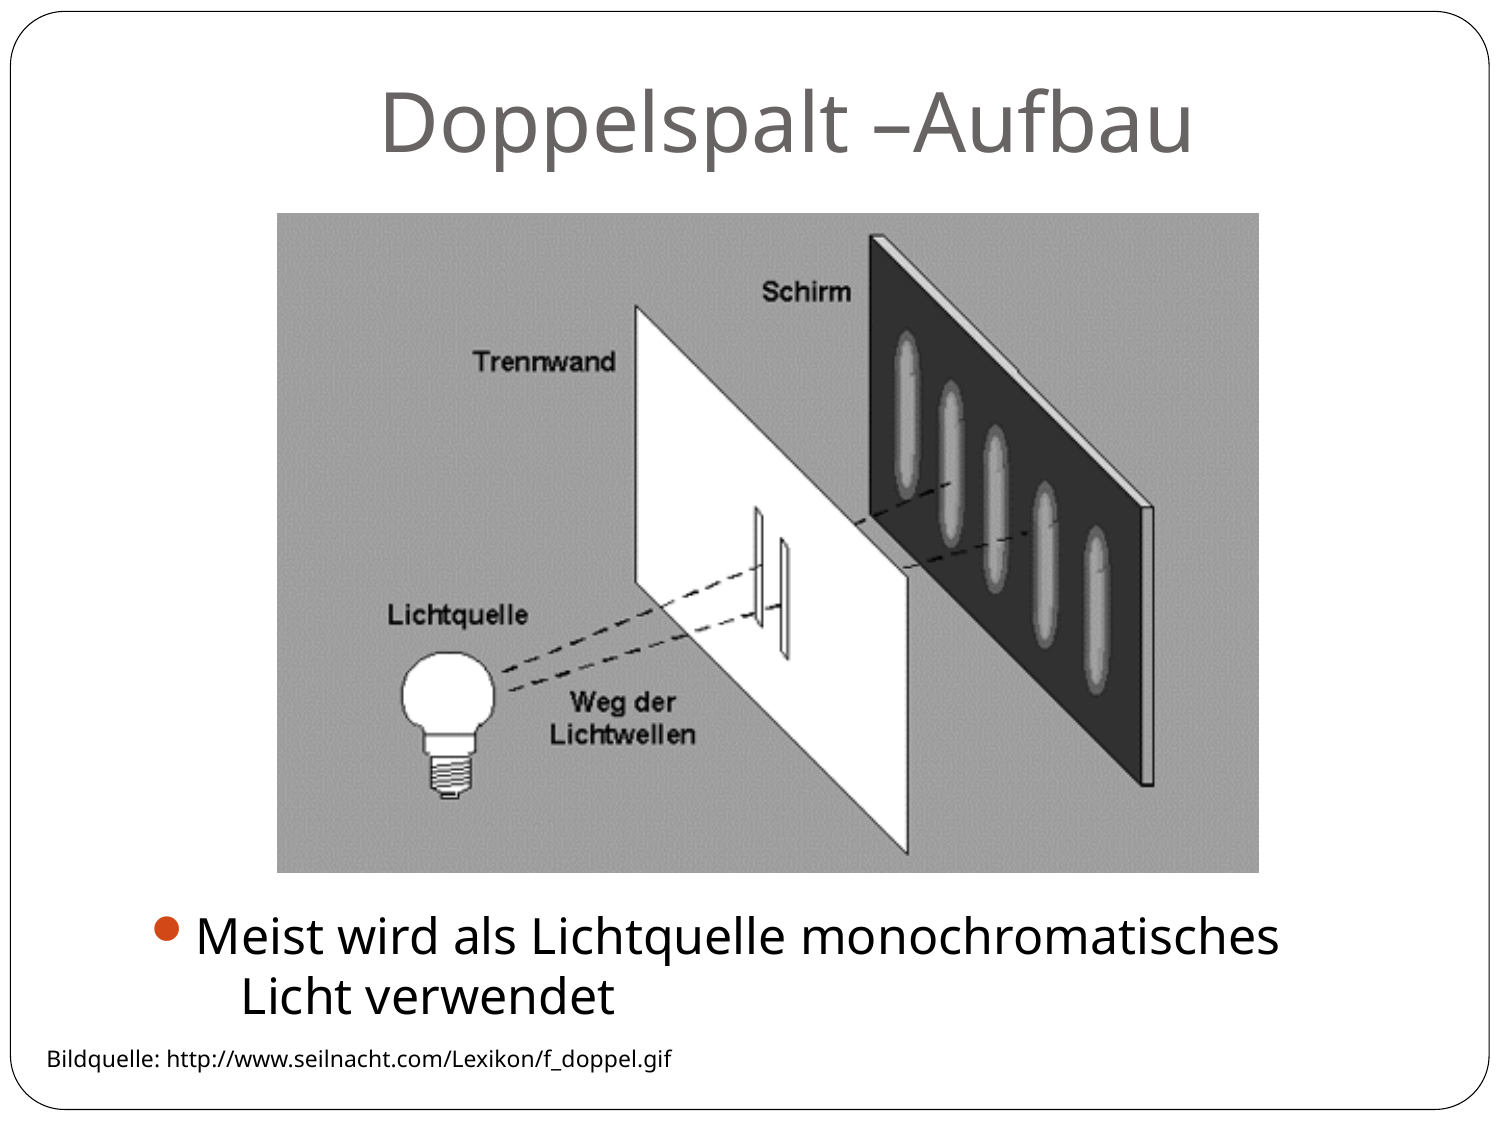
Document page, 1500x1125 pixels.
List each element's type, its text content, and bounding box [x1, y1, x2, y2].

list Meist wird als Lichtquelle monochromatisches Licht verwendet [135, 896, 1421, 1035]
text_box Bildquelle: http://www.seilnacht.com/Lexikon/f_doppel.gif [31, 1037, 880, 1080]
picture [277, 213, 1259, 873]
title Doppelspalt –Aufbau [150, 45, 1426, 185]
